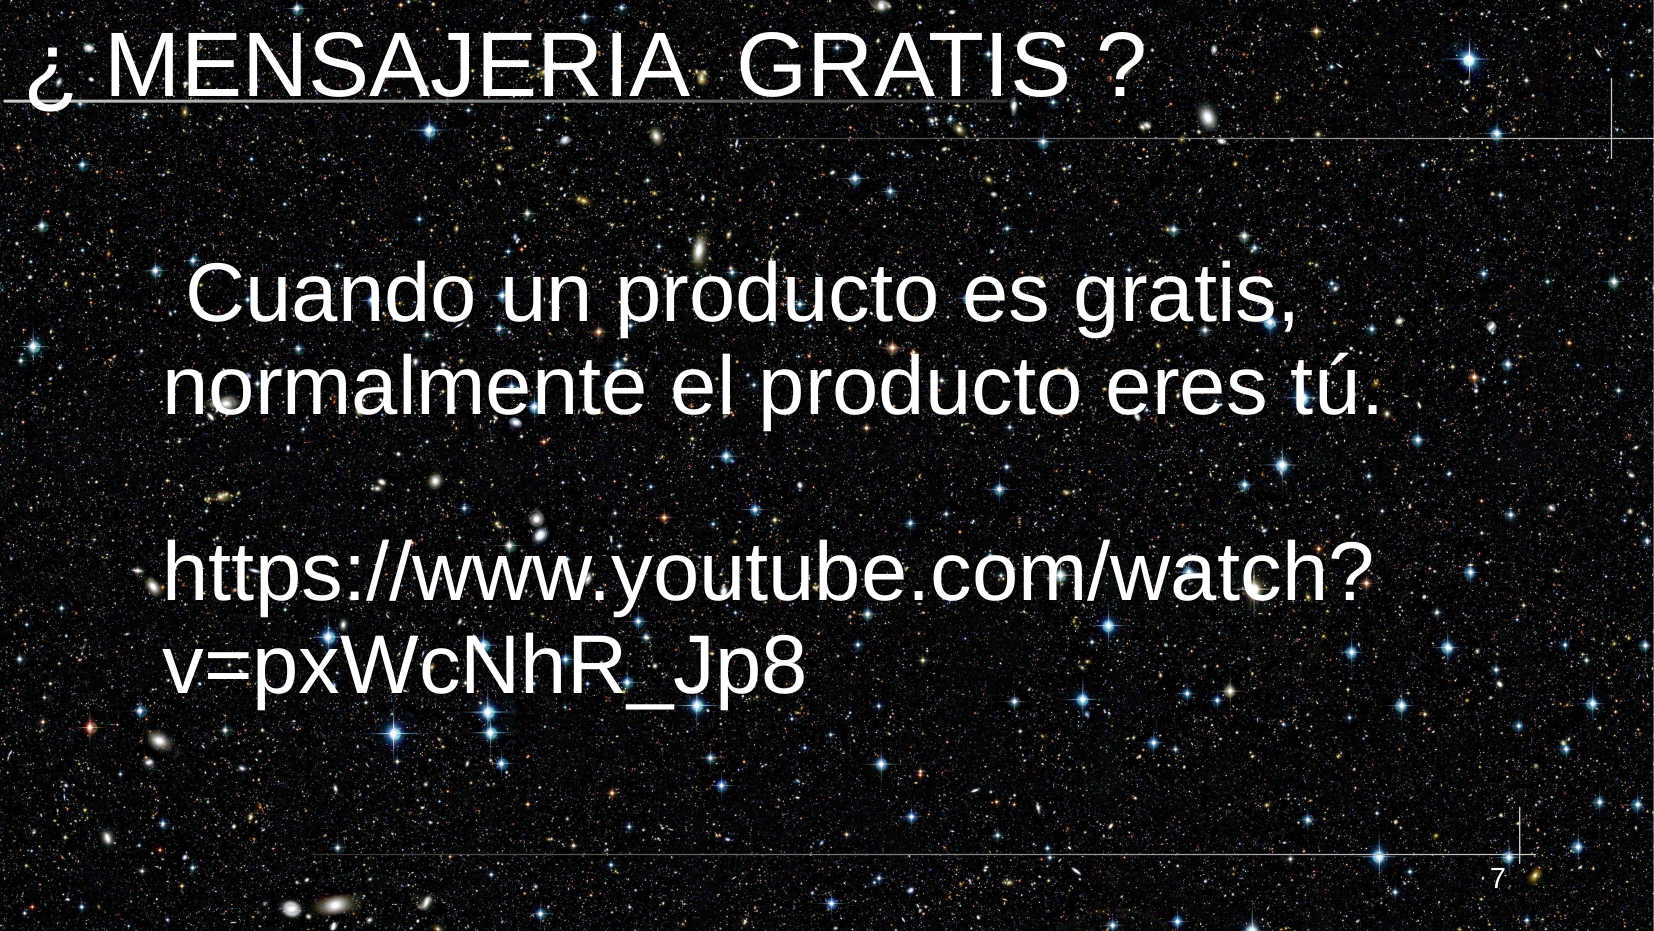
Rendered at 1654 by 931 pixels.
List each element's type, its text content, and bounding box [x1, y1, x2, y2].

picture [0, 0, 1654, 931]
title ¿ MENSAJERIA GRATIS ? [23, 11, 1589, 119]
text_box ️Cuando un producto es gratis, normalmente el producto eres tú️. https://www.youtube.com/watch?v=pxWcNhR_Jp8 [147, 238, 1506, 296]
